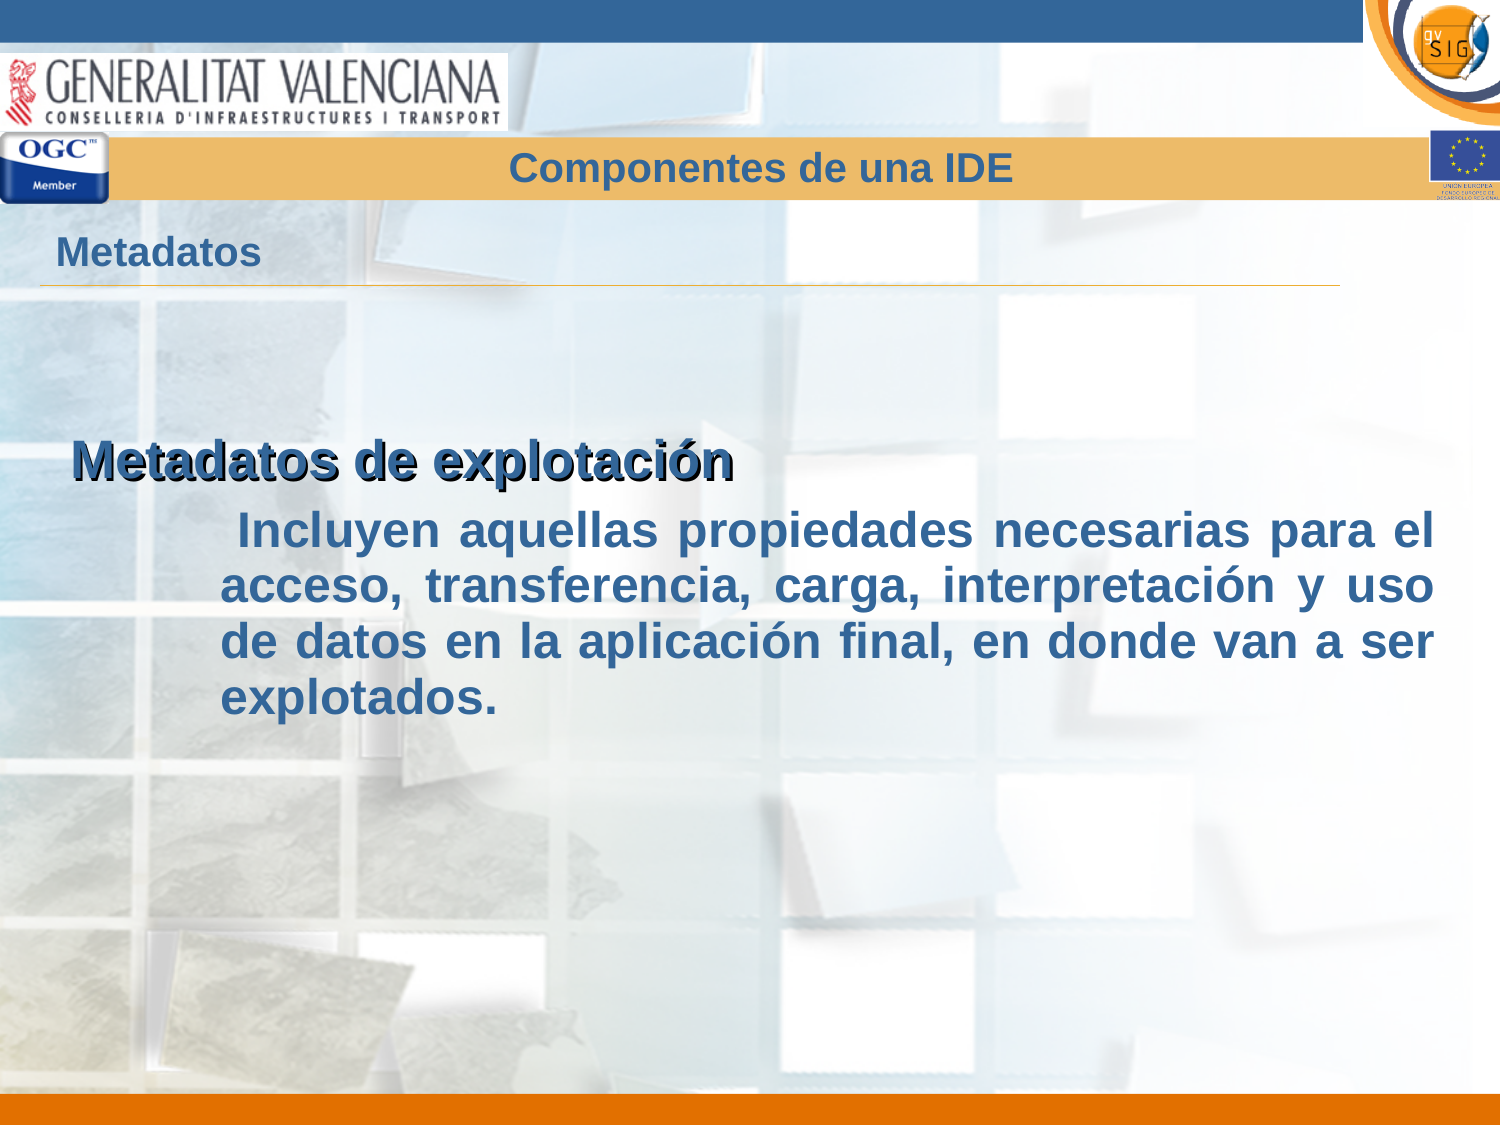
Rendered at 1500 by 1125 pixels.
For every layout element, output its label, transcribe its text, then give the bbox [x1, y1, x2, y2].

text_box Metadatos de explotación Incluyen aquellas propiedades necesarias para el acceso, transferencia, carga, interpretación y uso de datos en la aplicación final, en donde van a ser explotados. [70, 399, 1437, 841]
picture [0, 53, 508, 131]
text_box Componentes de una IDE [145, 146, 1389, 202]
text_box Metadatos [40, 222, 1196, 286]
picture [0, 132, 109, 204]
picture [1363, 0, 1500, 127]
picture [1429, 129, 1500, 200]
